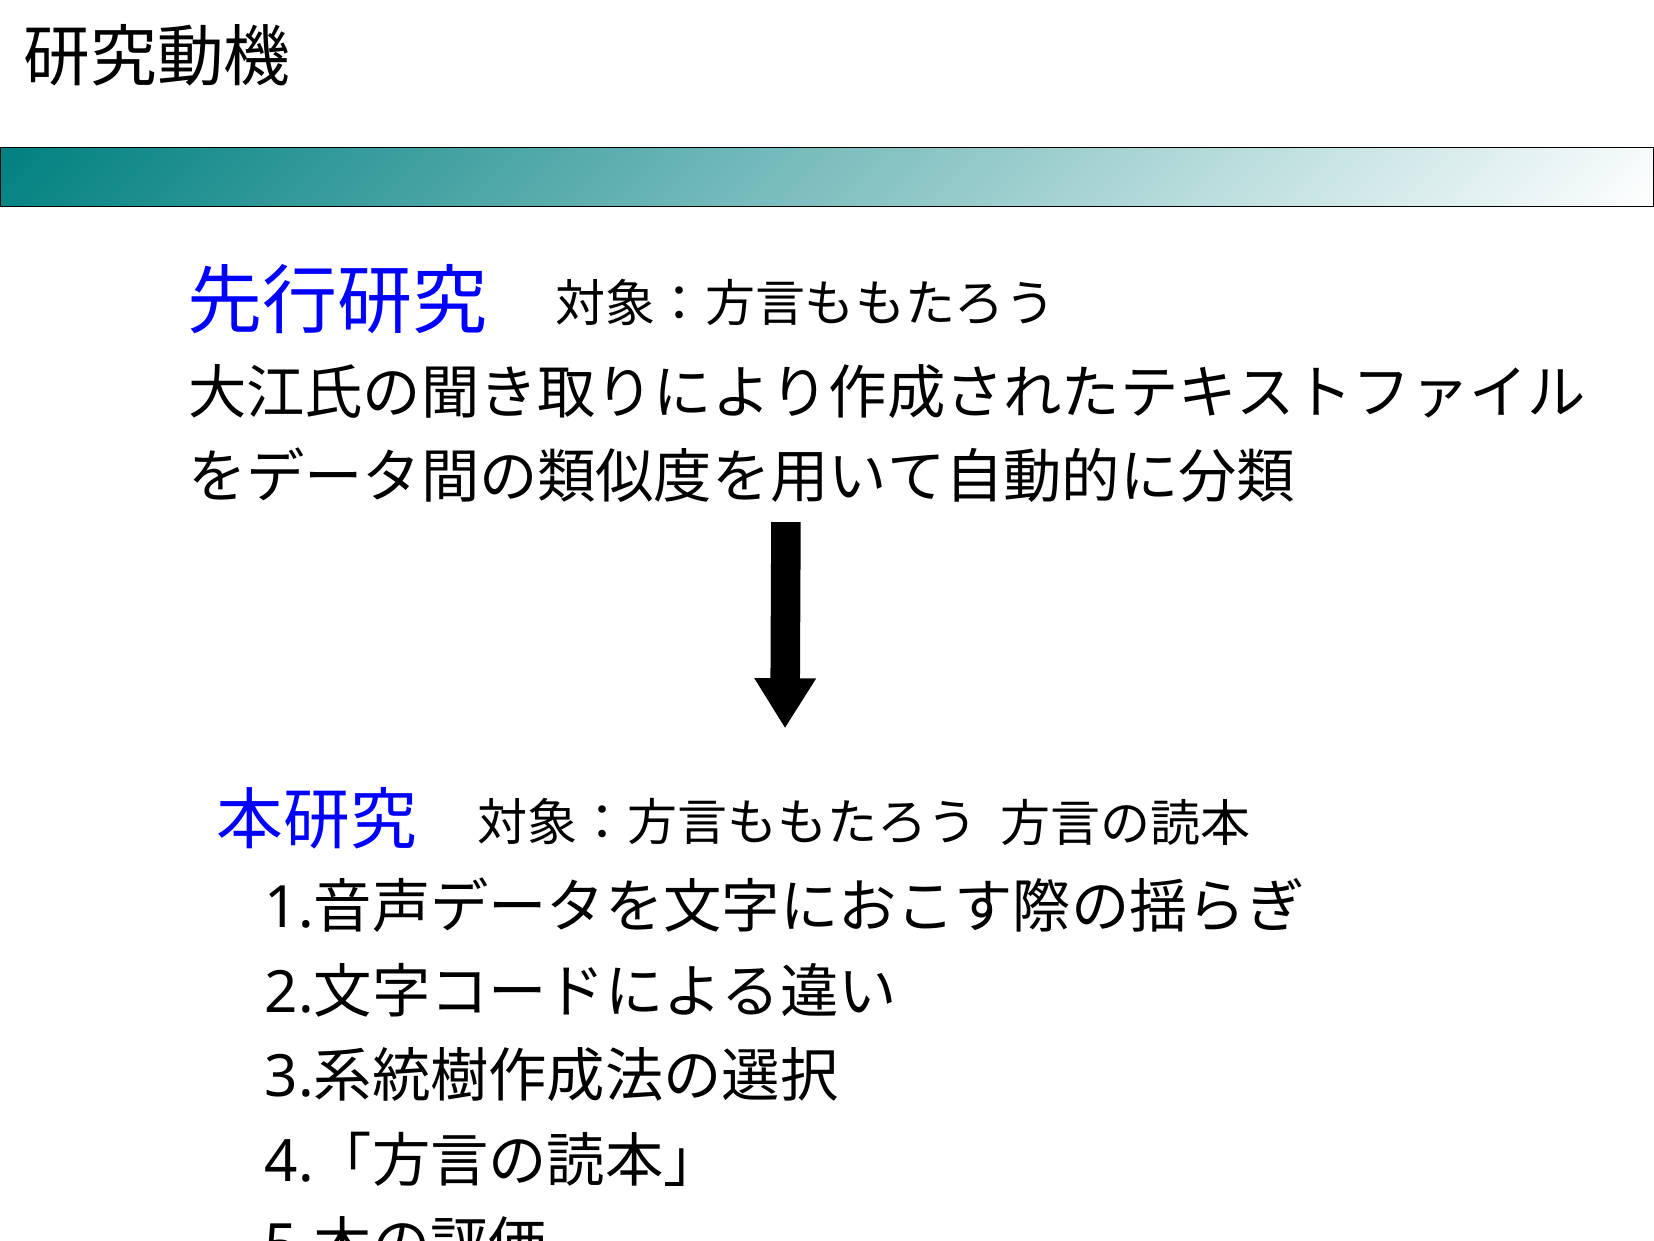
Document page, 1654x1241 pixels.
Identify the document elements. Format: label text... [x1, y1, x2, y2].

text_box 本研究 [202, 758, 433, 846]
text_box 1.音声データを文字におこす際の揺らぎ 2.文字コードによる違い 3.系統樹作成法の選択 4.「方言の読本」 5.木の評価 [250, 852, 1328, 1182]
text_box 方言の読本 [985, 776, 1266, 845]
title 研究動機 [23, 29, 562, 182]
text_box 対象：方言ももたろう [462, 775, 926, 844]
text_box 大江氏の聞き取りにより作成されたテキストファイル をデータ間の類似度を用いて自動的に分類 [173, 338, 1456, 479]
text_box 先行研究 [172, 232, 503, 329]
text_box 対象：方言ももたろう [540, 256, 1004, 325]
